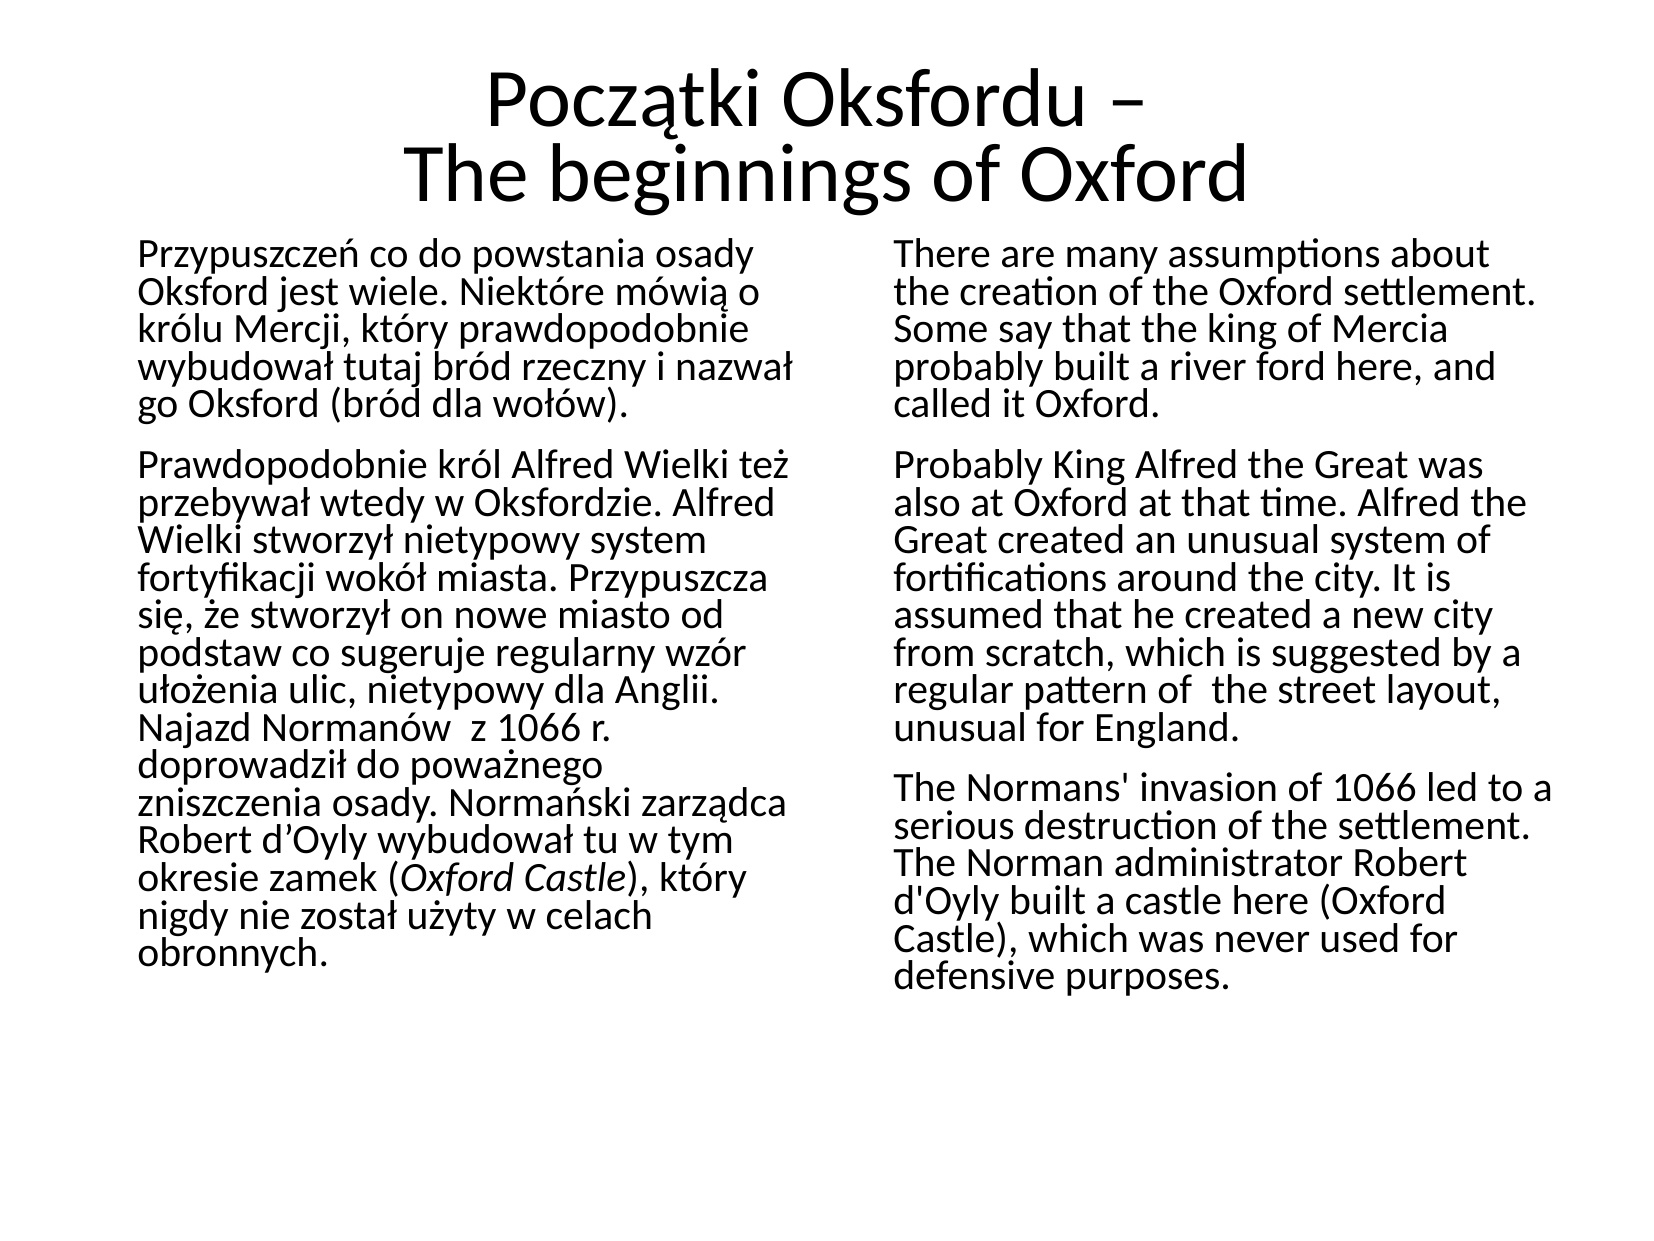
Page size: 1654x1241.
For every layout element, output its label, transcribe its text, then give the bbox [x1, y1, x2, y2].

title Początki Oksfordu – The beginnings of Oxford [113, 21, 1540, 261]
list Przypuszczeń co do powstania osady Oksford jest wiele. Niektóre mówią o królu Mercji, który prawdopodobnie wybudował tutaj bród rzeczny i nazwał go Oksford (bród dla wołów). Prawdopodobnie król Alfred Wielki też przebywał wtedy w Oksfordzie. Alfred Wielki stworzył nietypowy system fortyfikacji wokół miasta. Przypuszcza się, że stworzył on nowe miasto od podstaw co sugeruje regularny wzór ułożenia ulic, nietypowy dla Anglii. Najazd Normanów z 1066 r. doprowadził do poważnego zniszczenia osady. Normański zarządca Robert d’Oyly wybudował tu w tym okresie zamek (Oxford Castle), który nigdy nie został użyty w celach obronnych. [82, 230, 813, 1152]
list There are many assumptions about the creation of the Oxford settlement. Some say that the king of Mercia probably built a river ford here, and called it Oxford. Probably King Alfred the Great was also at Oxford at that time. Alfred the Great created an unusual system of fortifications around the city. It is assumed that he created a new city from scratch, which is suggested by a regular pattern of the street layout, unusual for England. The Normans' invasion of 1066 led to a serious destruction of the settlement. The Norman administrator Robert d'Oyly built a castle here (Oxford Castle), which was never used for defensive purposes. [838, 230, 1569, 1241]
